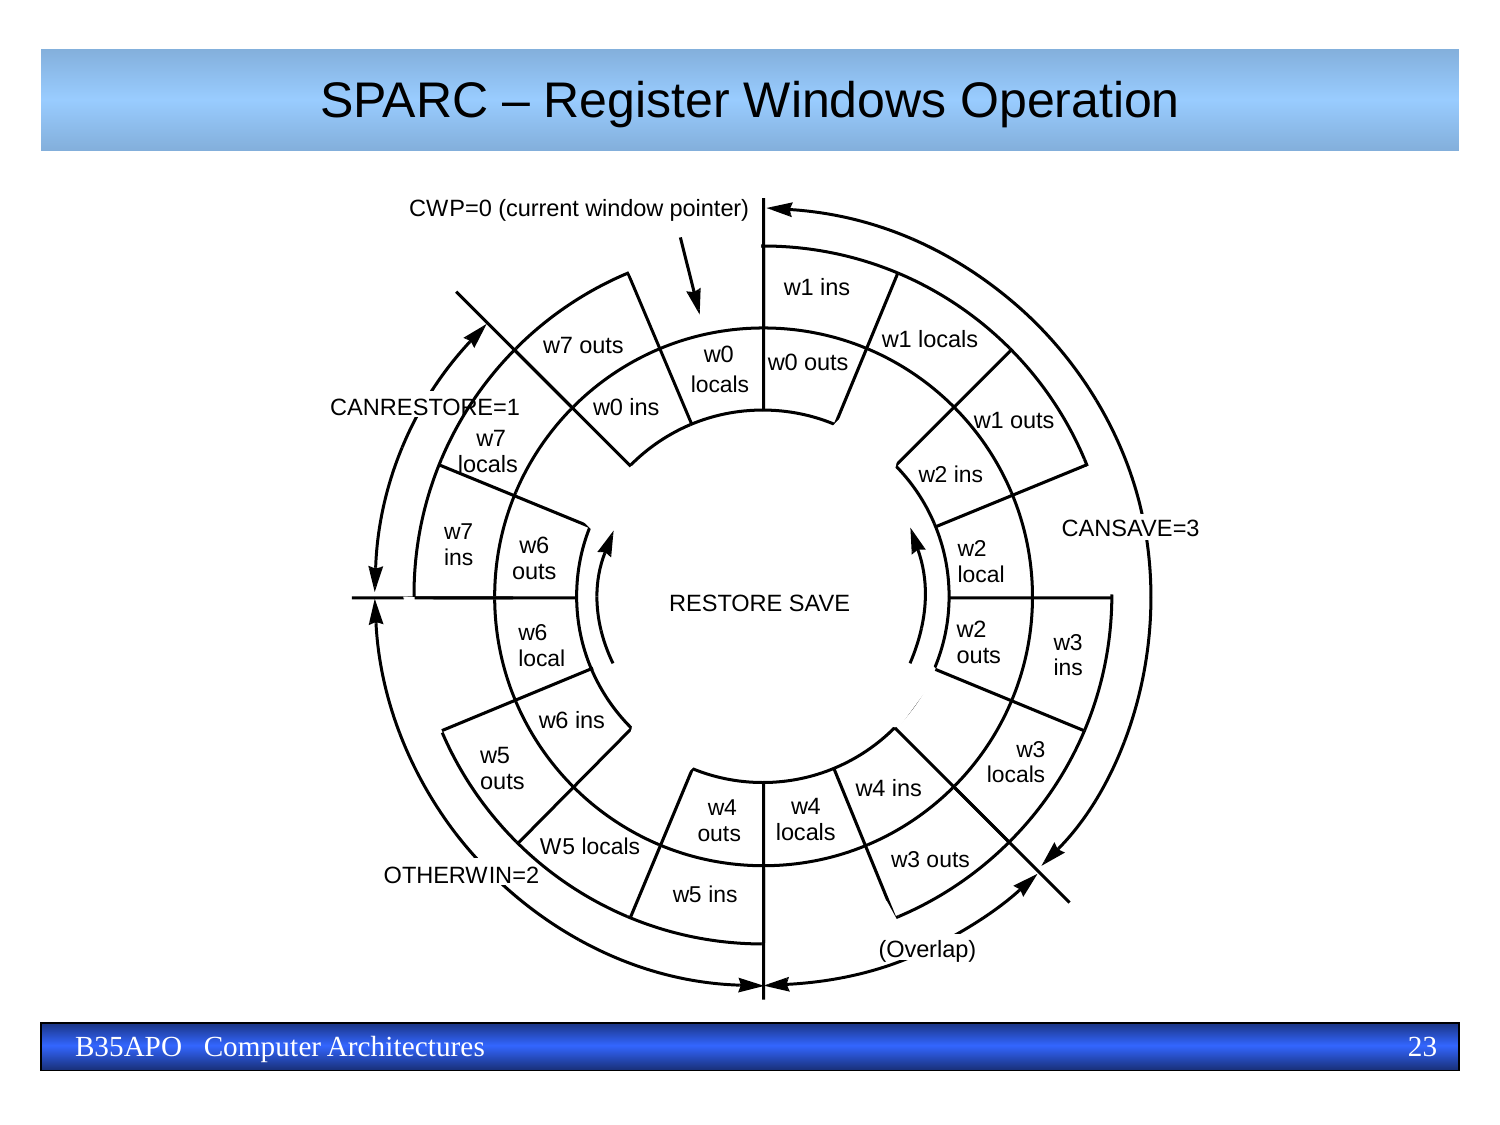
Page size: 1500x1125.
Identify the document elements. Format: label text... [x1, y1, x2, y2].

title SPARC – Register Windows Operation [41, 49, 1459, 151]
chart [270, 176, 1206, 1021]
